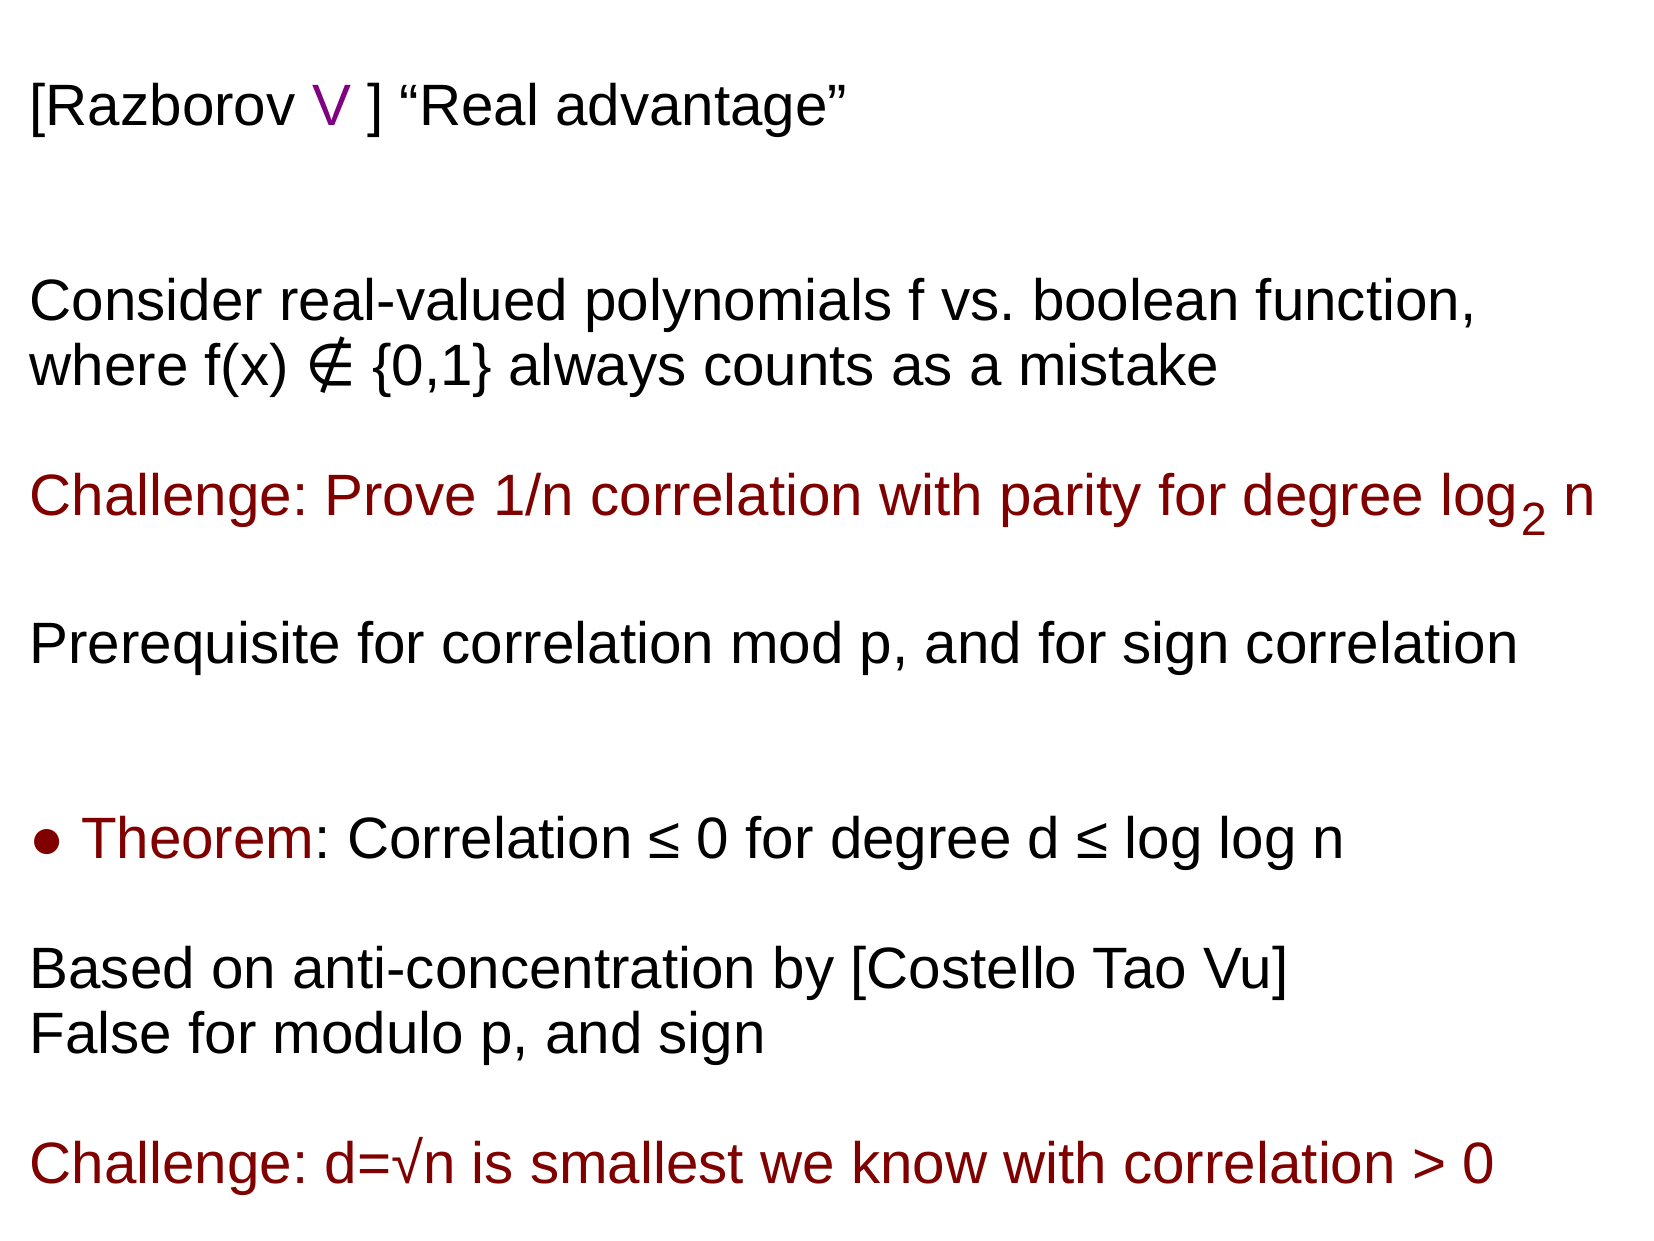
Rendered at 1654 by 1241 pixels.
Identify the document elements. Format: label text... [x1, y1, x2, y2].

text_box [Razborov V ] “Real advantage” Consider real-valued polynomials f vs. boolean function, where f(x) ∉ {0,1} always counts as a mistake Challenge: Prove 1/n correlation with parity for degree log2 n Prerequisite for correlation mod p, and for sign correlation ● Theorem: Correlation ≤ 0 for degree d ≤ log log n Based on anti-concentration by [Costello Tao Vu] False for modulo p, and sign Challenge: d=√n is smallest we know with correlation > 0 [15, 0, 1636, 1241]
